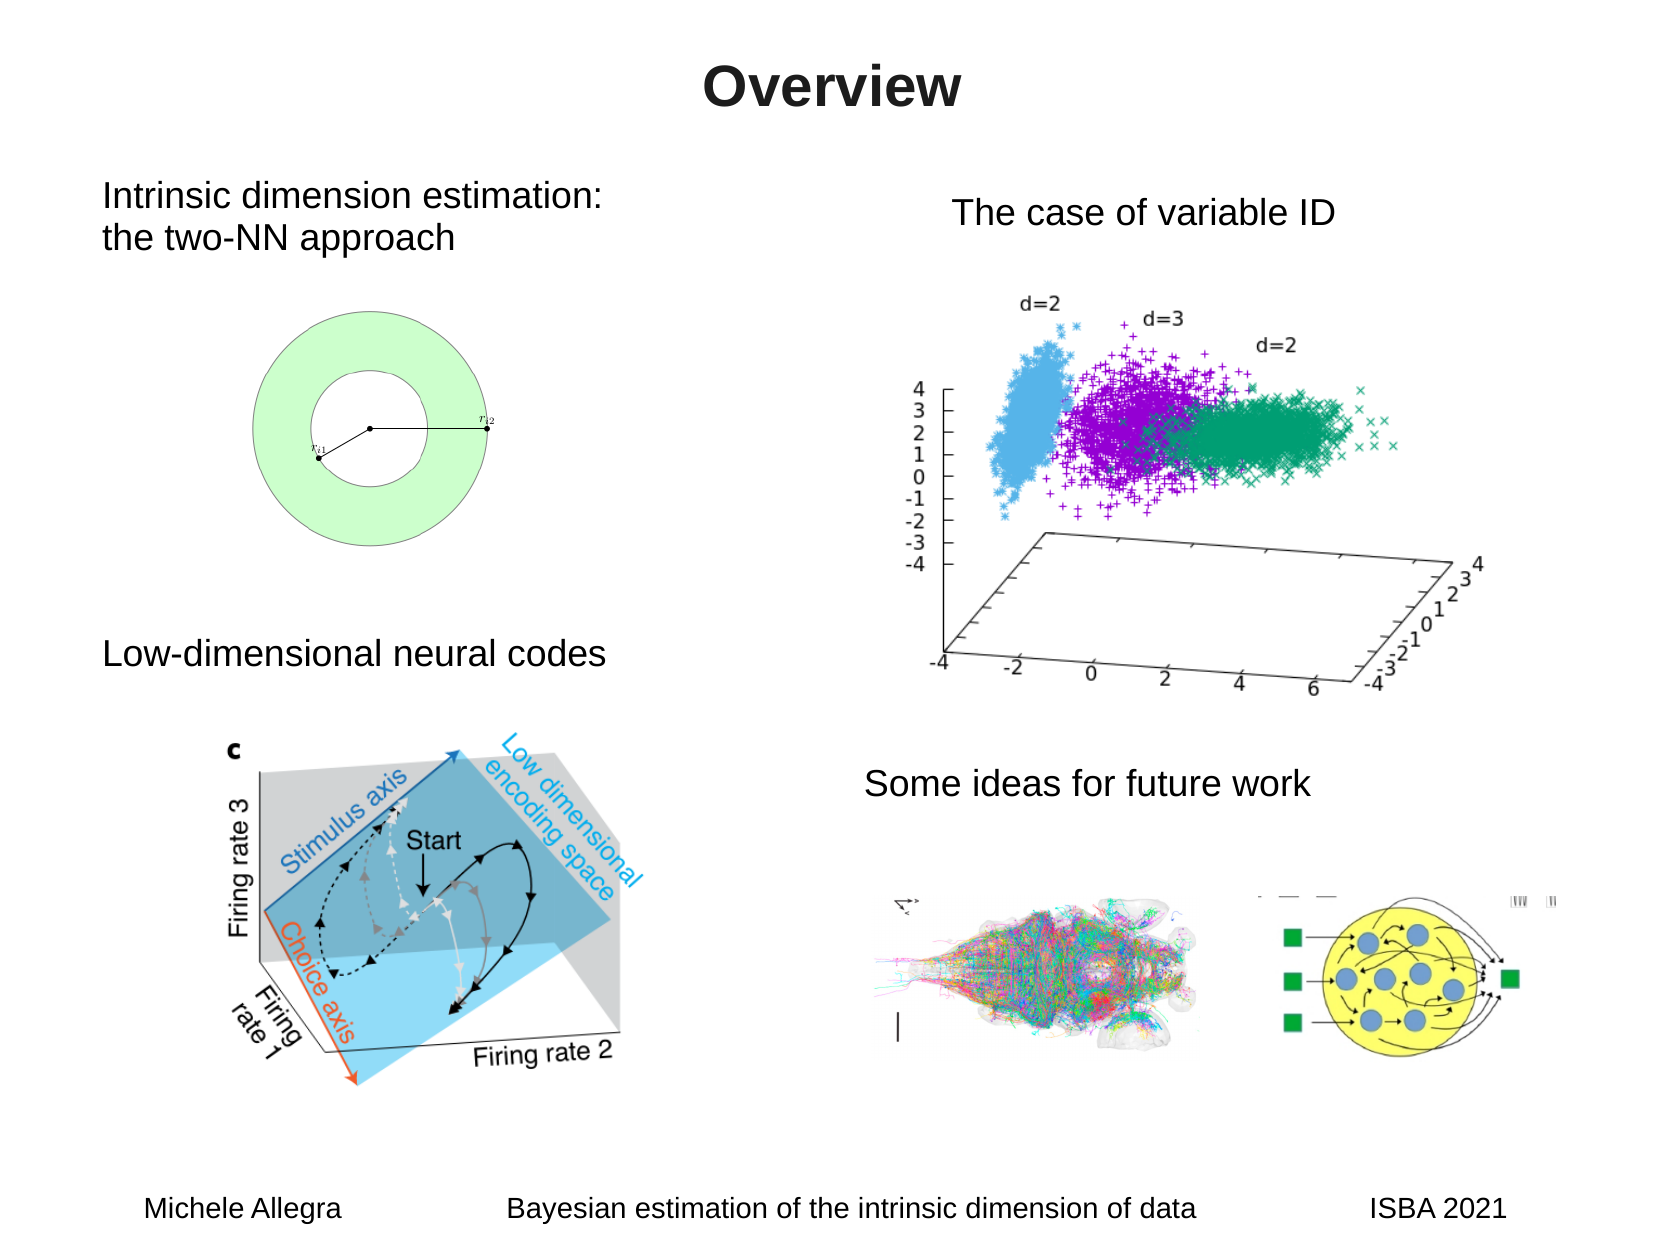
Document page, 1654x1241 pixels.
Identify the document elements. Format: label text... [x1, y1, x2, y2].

text_box Some ideas for future work [828, 691, 1549, 834]
title Michele Allegra Bayesian estimation of the intrinsic dimension of data ISBA 2021 [82, 1171, 1571, 1241]
title Overview [82, 44, 1583, 194]
picture [796, 185, 1600, 789]
text_box The case of variable ID [916, 121, 1584, 263]
picture [196, 278, 533, 561]
picture [1258, 896, 1556, 1063]
text_box Intrinsic dimension estimation: the two-NN approach [66, 124, 788, 267]
text_box Low-dimensional neural codes [66, 561, 788, 704]
picture [871, 895, 1200, 1062]
picture [203, 704, 667, 1121]
